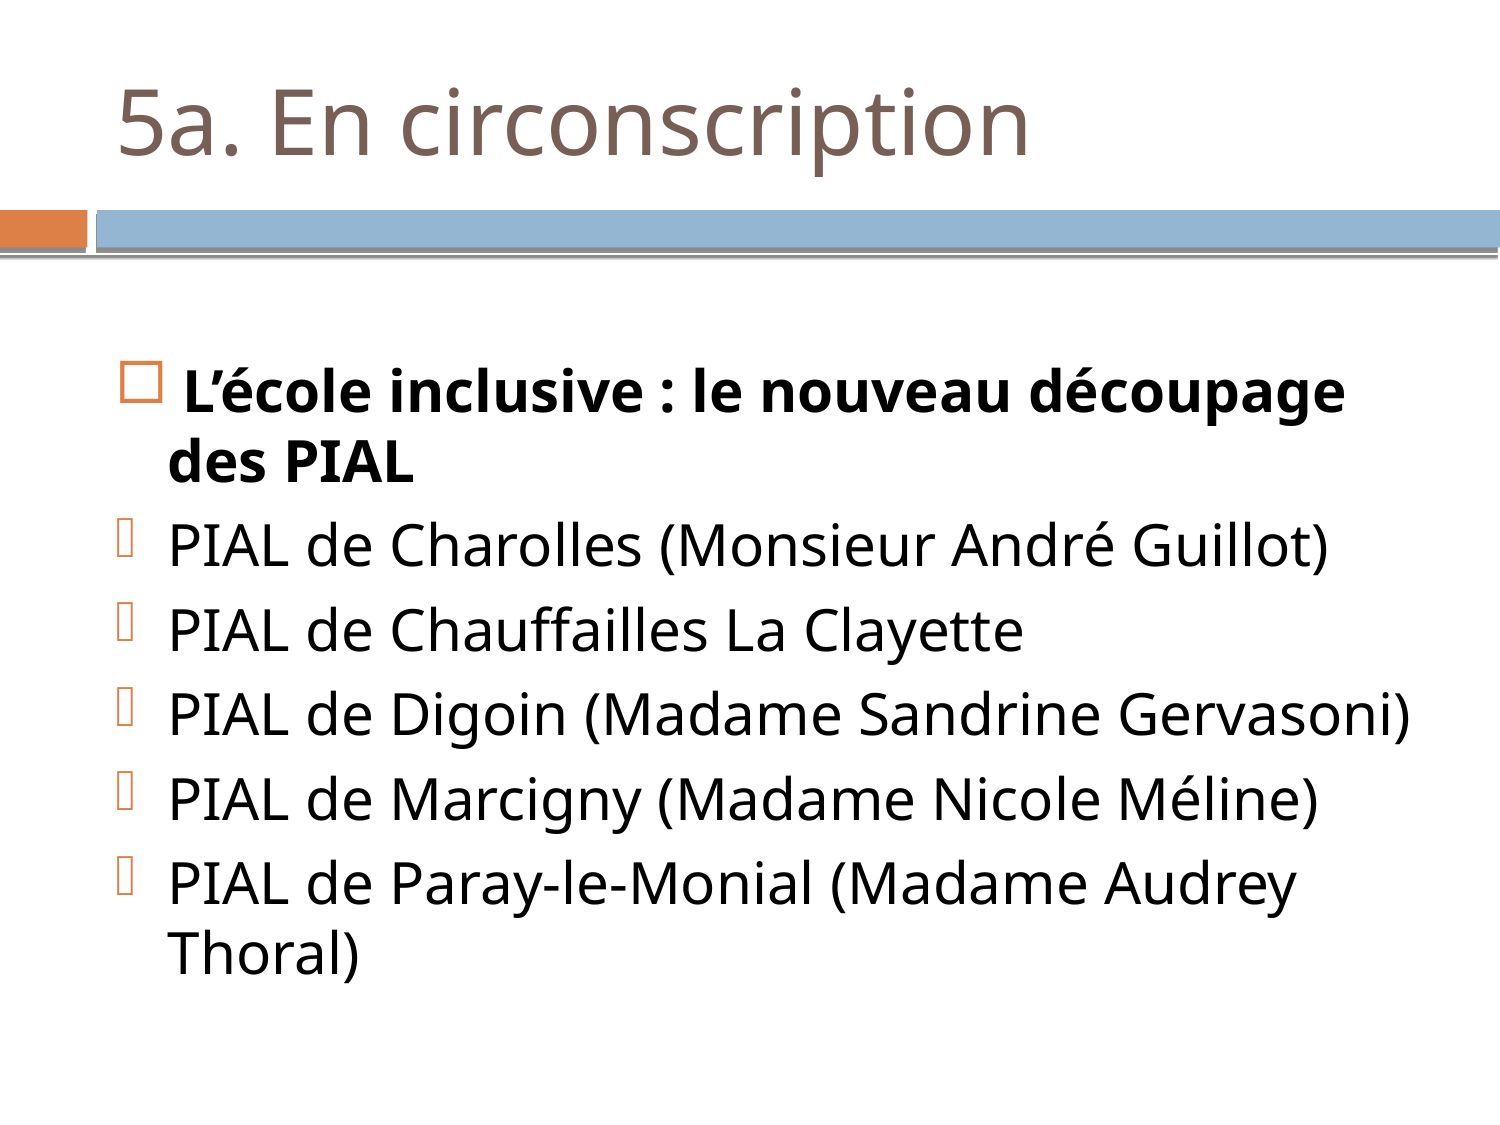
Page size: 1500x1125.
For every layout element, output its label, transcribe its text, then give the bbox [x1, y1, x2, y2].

list L’école inclusive : le nouveau découpage des PIAL PIAL de Charolles (Monsieur André Guillot) PIAL de Chauffailles La Clayette PIAL de Digoin (Madame Sandrine Gervasoni) PIAL de Marcigny (Madame Nicole Méline) PIAL de Paray-le-Monial (Madame Audrey Thoral) [100, 262, 1438, 1000]
title 5a. En circonscription [100, 37, 1438, 200]
